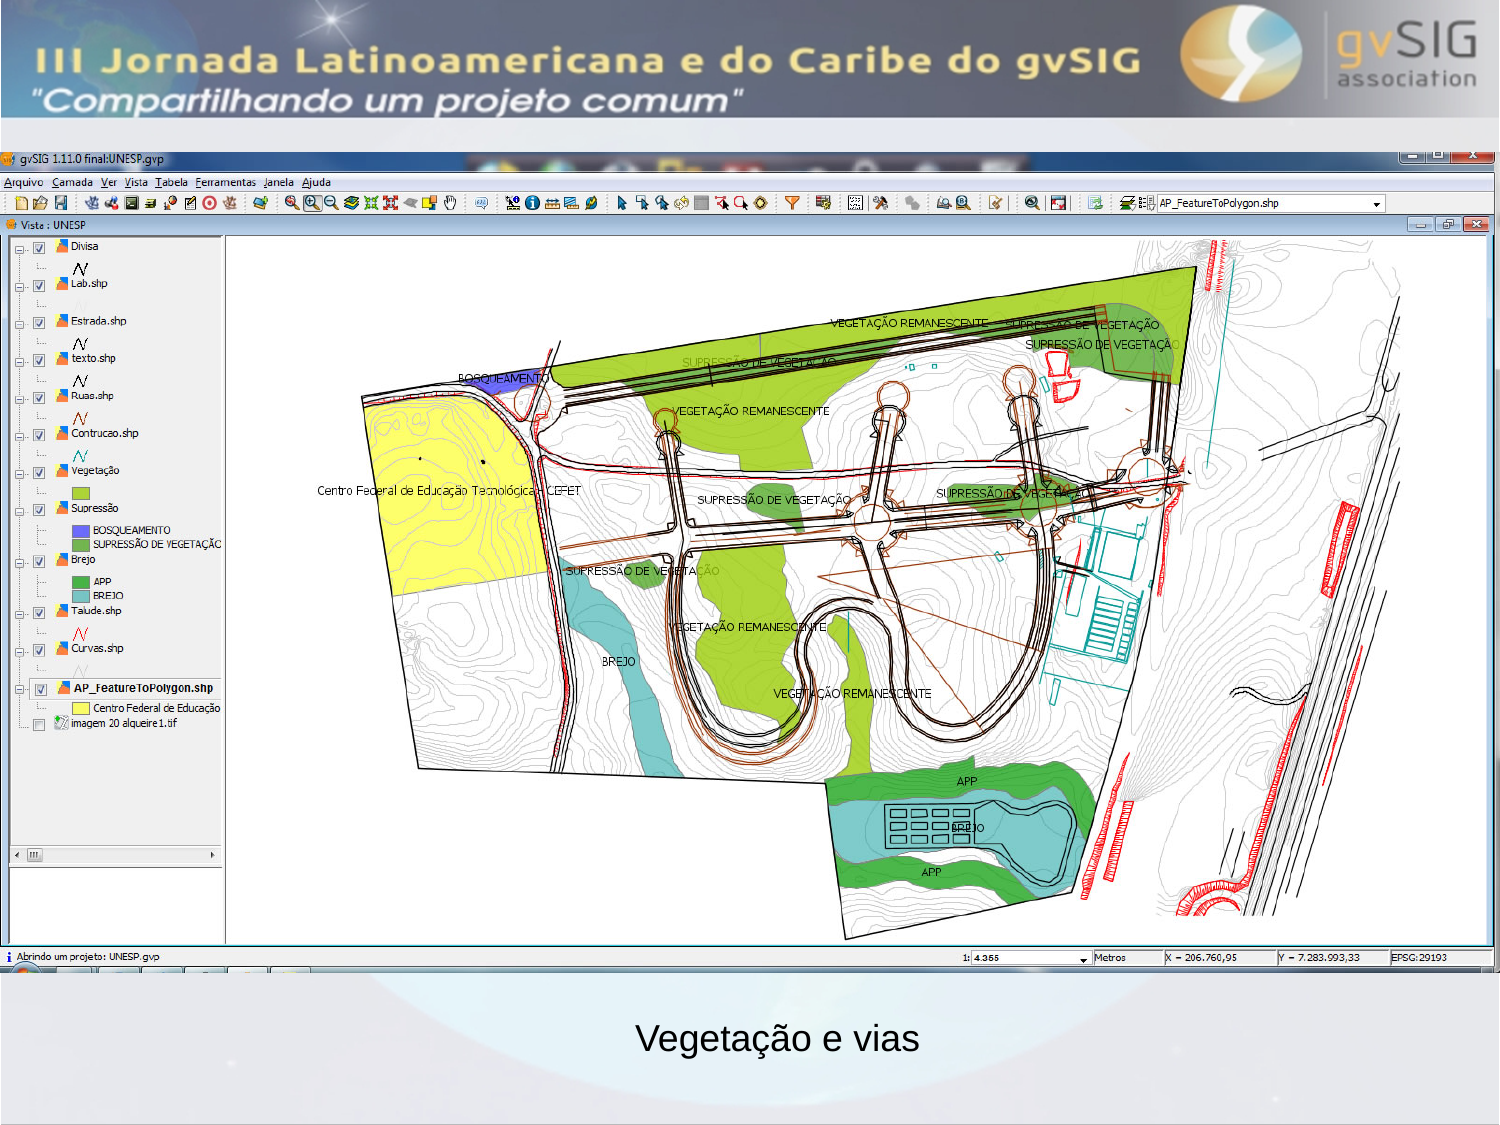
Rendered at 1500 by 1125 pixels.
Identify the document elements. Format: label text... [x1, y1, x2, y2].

text_box Vegetação e vias [620, 1006, 946, 1067]
picture [0, 0, 1500, 1125]
